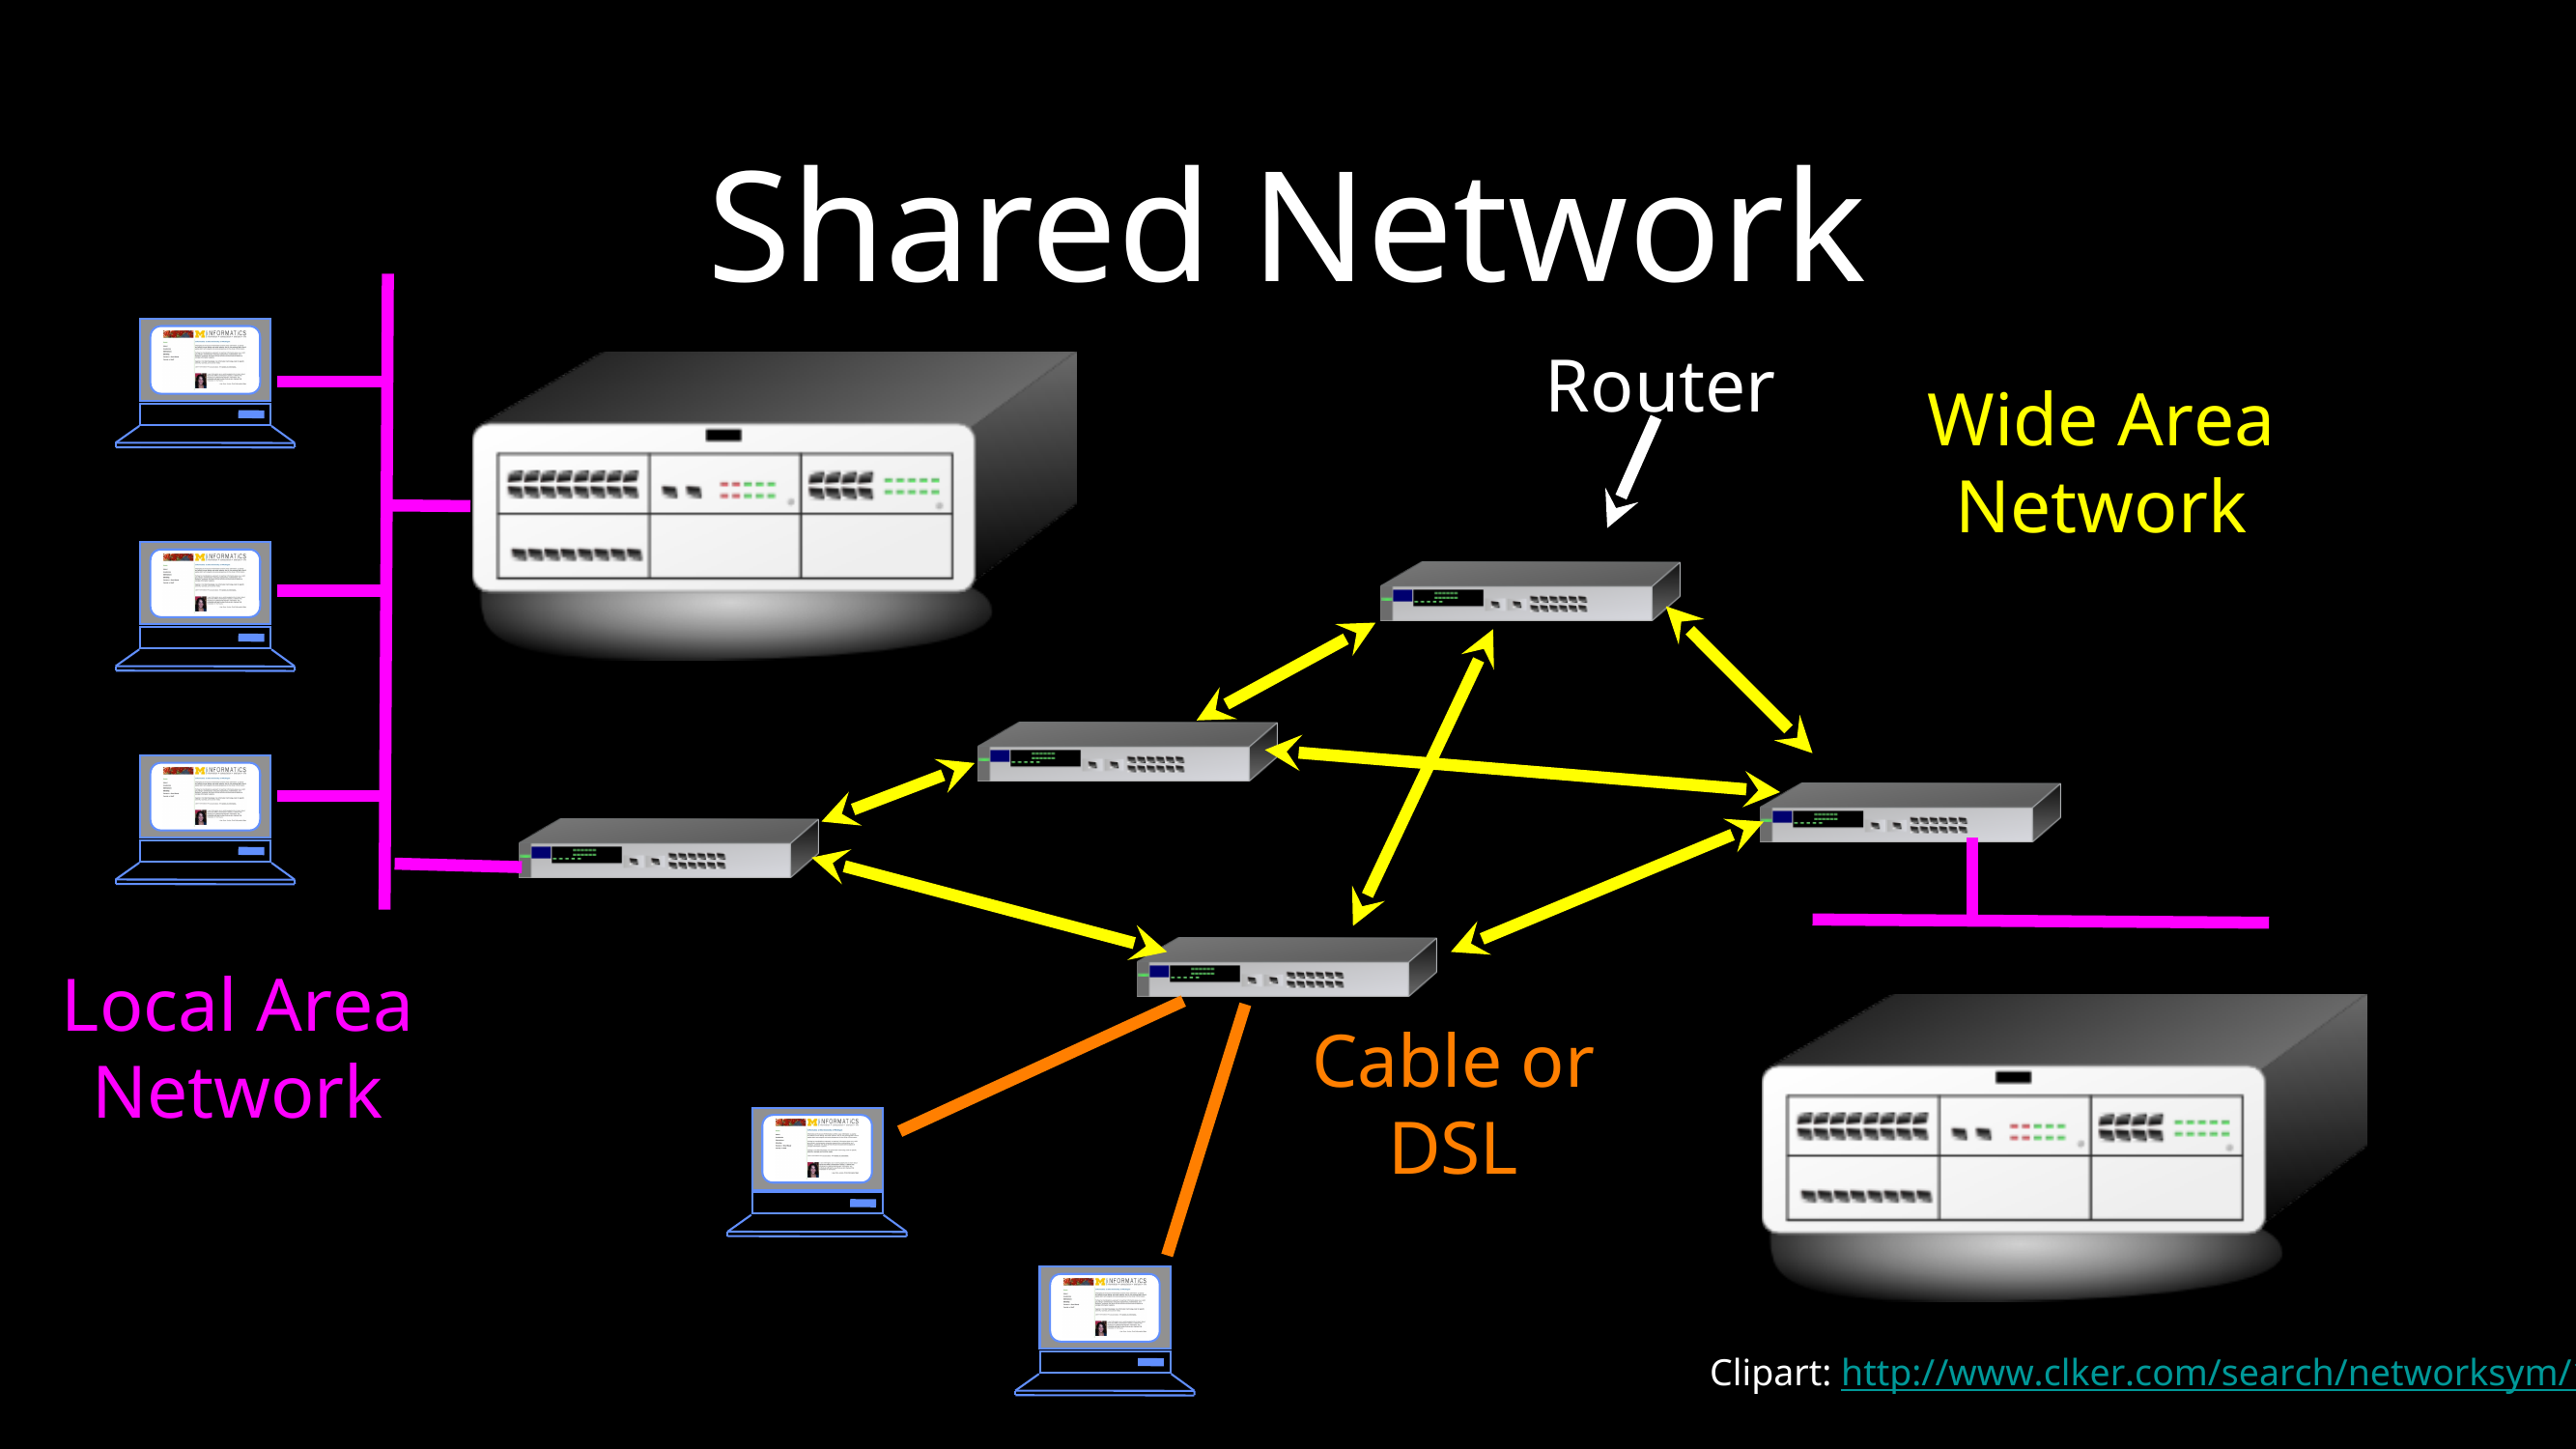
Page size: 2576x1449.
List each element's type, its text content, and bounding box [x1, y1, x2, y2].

picture [1380, 561, 1681, 621]
text_box [148, 846, 163, 850]
picture [1760, 782, 2061, 842]
text_box Wide Area Network [1920, 369, 2281, 551]
picture [775, 1118, 860, 1179]
picture [1762, 994, 2367, 1302]
picture [162, 766, 247, 827]
text_box Router [1480, 333, 1841, 433]
picture [1137, 937, 1437, 997]
text_box Clipart: http://www.clker.com/search/networksym/1 [1710, 1350, 2576, 1400]
text_box Local Area Network [57, 954, 418, 1136]
text_box [139, 542, 271, 625]
picture [162, 553, 247, 613]
picture [977, 722, 1278, 781]
text_box [1039, 1266, 1171, 1350]
text_box [148, 410, 163, 413]
title Shared Network [183, 38, 2392, 403]
picture [1062, 1277, 1147, 1338]
picture [1137, 937, 1145, 952]
picture [162, 329, 247, 390]
text_box [751, 1107, 883, 1190]
picture [519, 818, 819, 878]
text_box [139, 318, 271, 402]
text_box Cable or DSL [1273, 1010, 1634, 1193]
picture [472, 352, 1077, 661]
text_box [139, 755, 271, 838]
